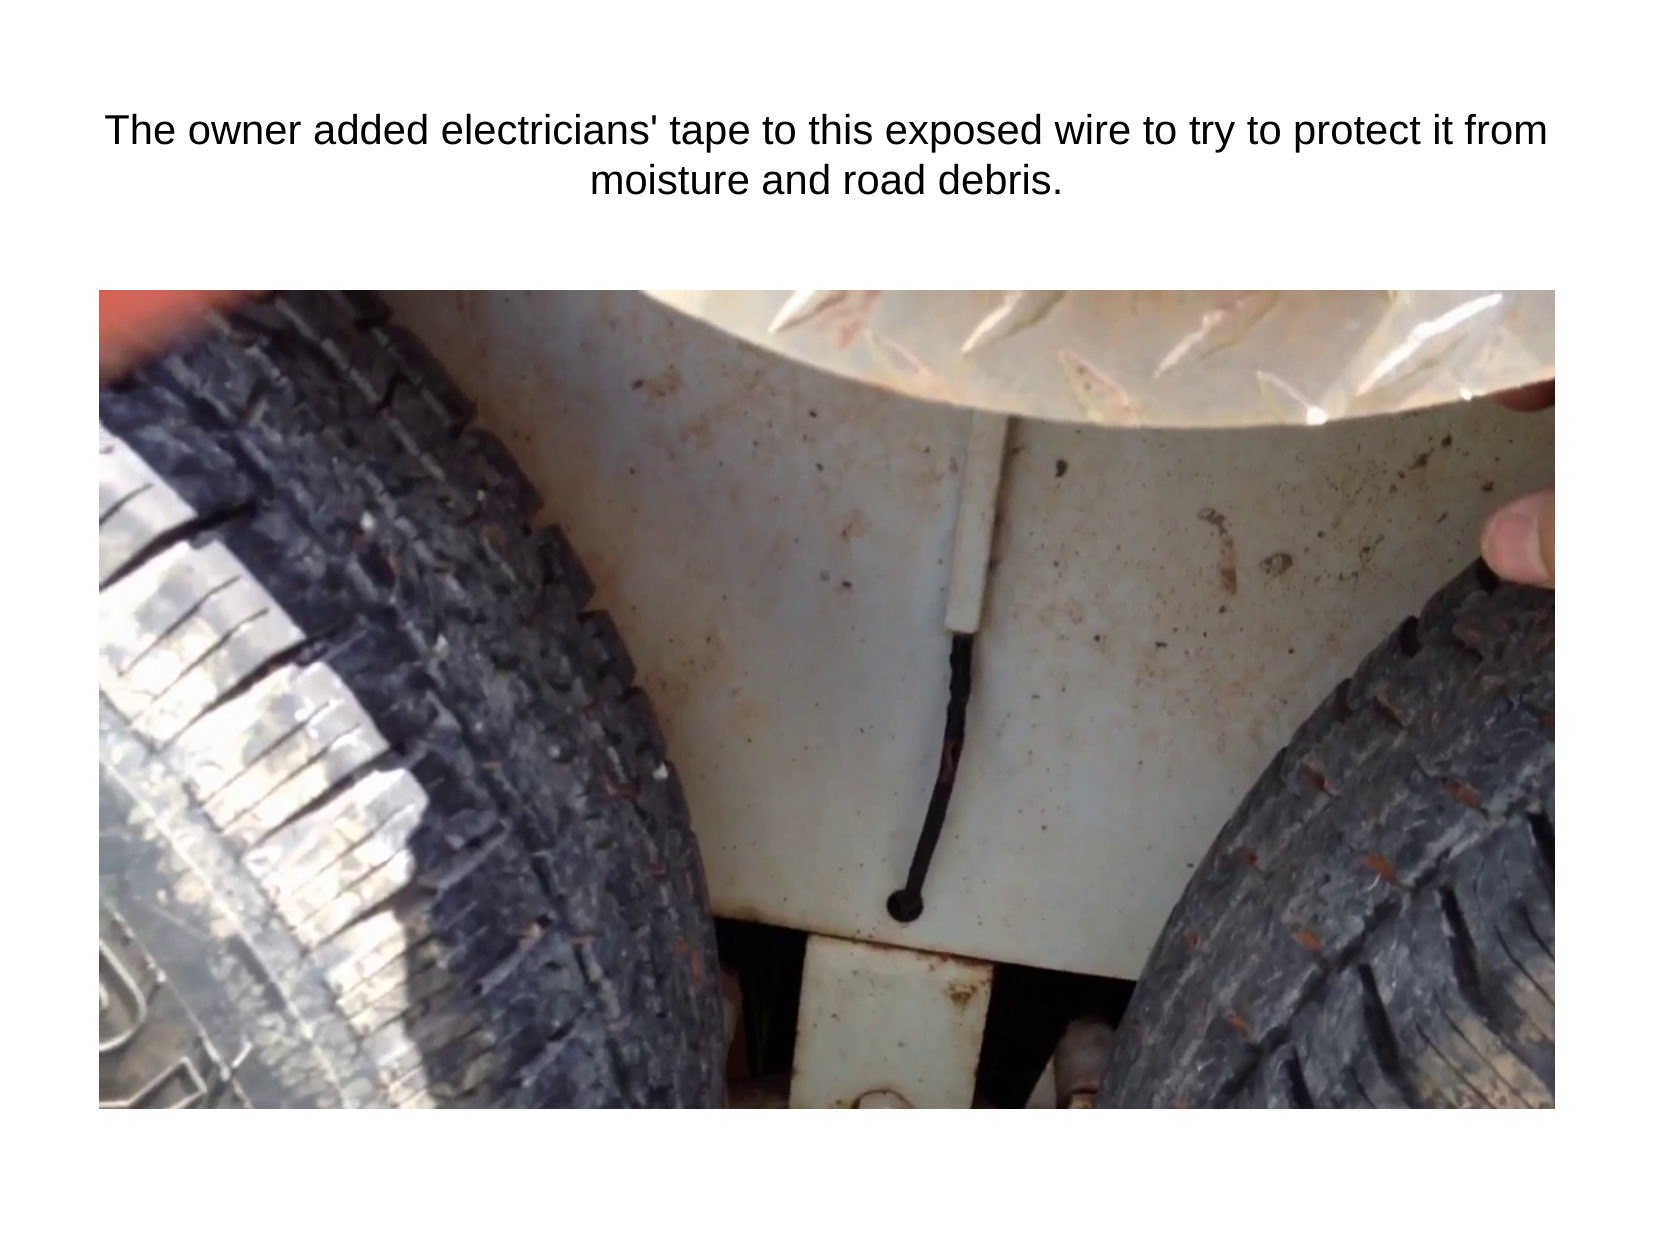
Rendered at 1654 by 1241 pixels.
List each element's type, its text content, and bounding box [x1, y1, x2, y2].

title The owner added electricians' tape to this exposed wire to try to protect it from moisture and road debris. [82, 49, 1571, 257]
picture [99, 290, 1555, 1109]
